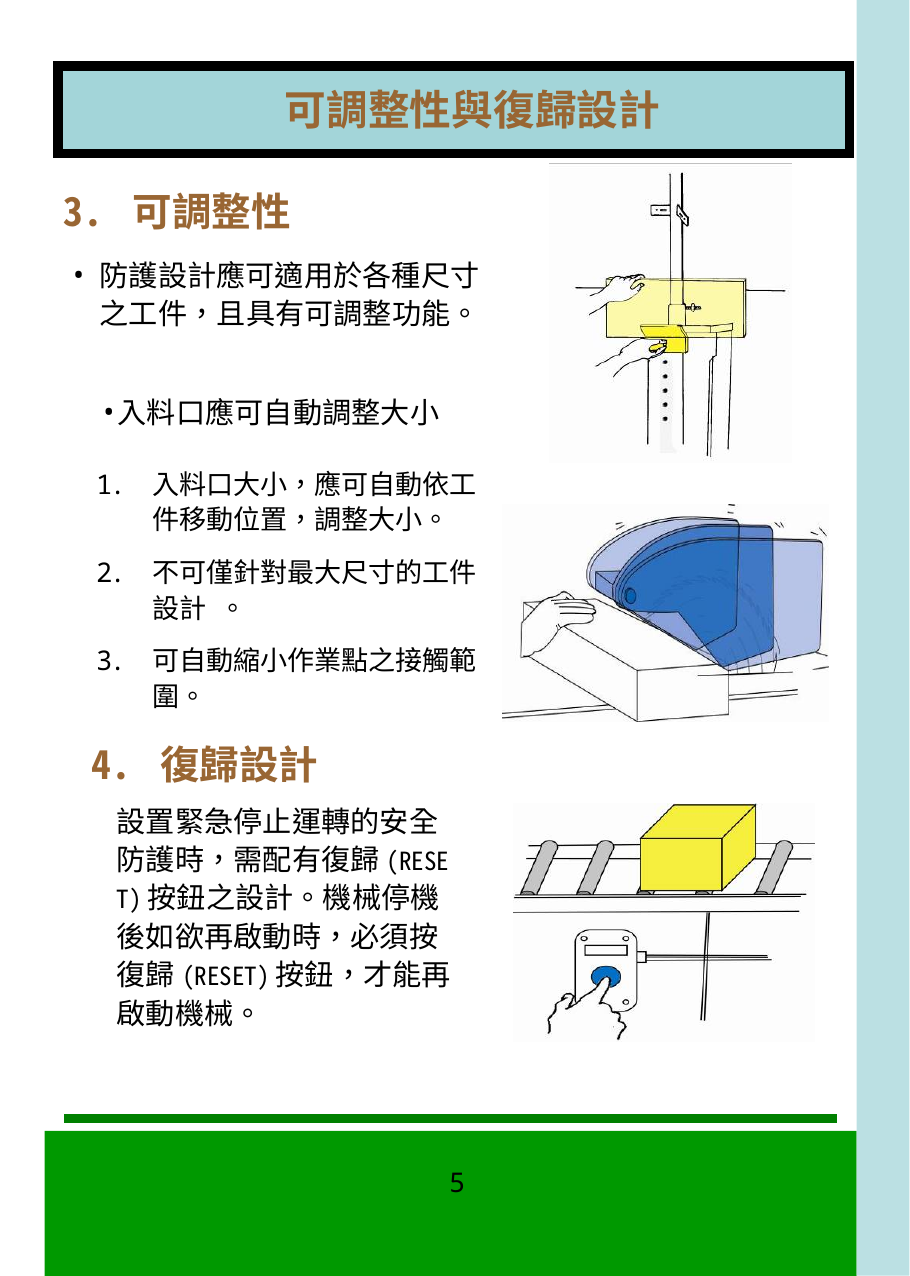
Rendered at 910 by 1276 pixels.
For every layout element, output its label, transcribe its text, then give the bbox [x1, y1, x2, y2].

text_box 設置緊急停止運轉的安全防護時，需配有復歸(RESET)按鈕之設計。機械停機後如欲再啟動時，必須按復歸(RESET)按鈕，才能再啟動機械。 [100, 791, 477, 1039]
title 防護設計應可適用於各種尺寸之工件，且具有可調整功能。 [54, 245, 514, 335]
text_box 3. 可調整性 [47, 178, 342, 243]
picture [549, 163, 792, 463]
text_box 可調整性與復歸設計 [183, 75, 762, 142]
text_box 入料口應可自動調整大小 [54, 386, 509, 438]
text_box [856, 0, 910, 1276]
text_box 4. 復歸設計 [76, 732, 337, 796]
text_box 入料口大小，應可自動依工件移動位置，調整大小。 不可僅針對最大尺寸的工件設計 。 可自動縮小作業點之接觸範圍。 [65, 455, 503, 721]
picture [502, 504, 829, 722]
text_box 5 [422, 1157, 493, 1207]
picture [513, 803, 815, 1042]
